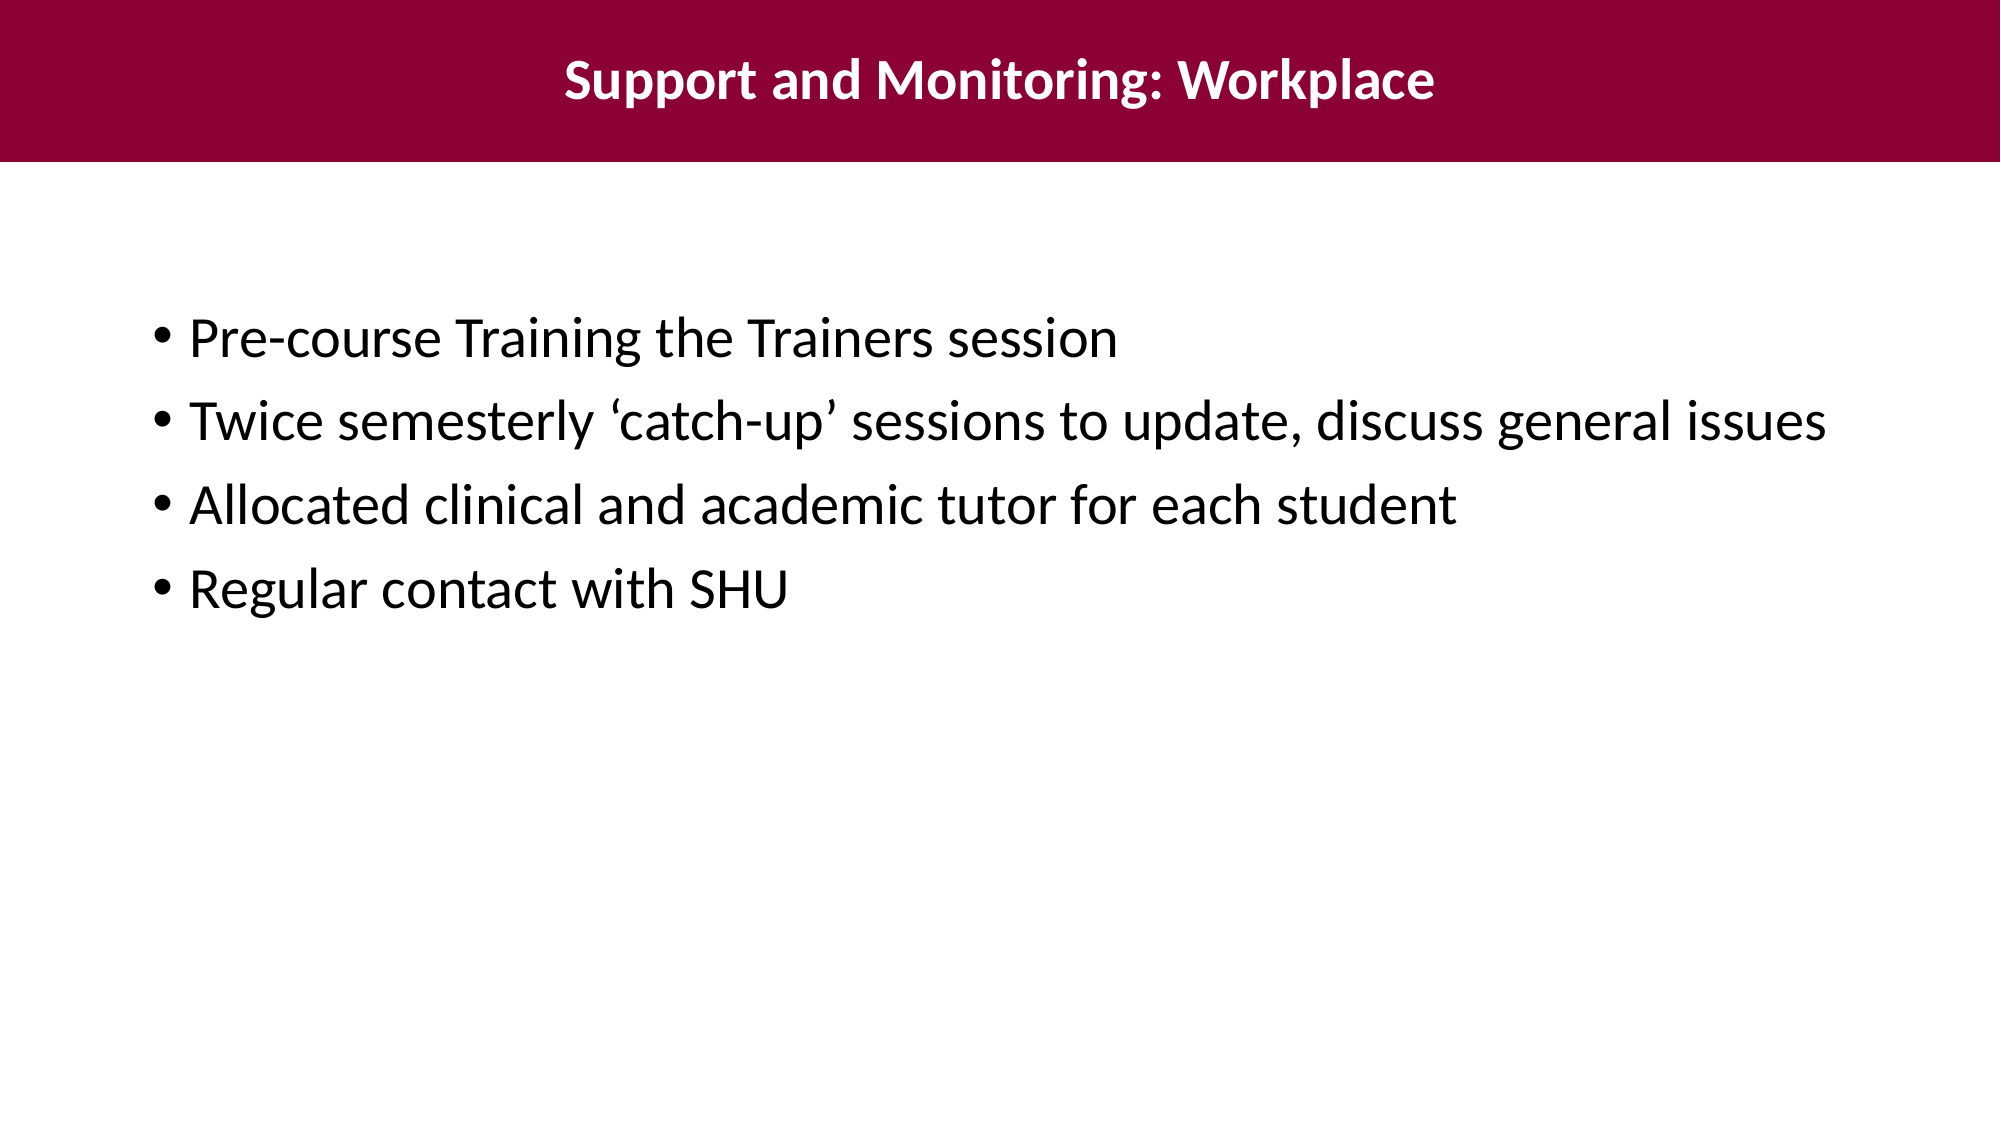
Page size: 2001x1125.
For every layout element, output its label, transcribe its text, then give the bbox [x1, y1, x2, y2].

list Pre-course Training the Trainers session Twice semesterly ‘catch-up’ sessions to update, discuss general issues Allocated clinical and academic tutor for each student Regular contact with SHU [137, 299, 1863, 1014]
text_box Support and Monitoring: Workplace [0, 0, 2000, 162]
